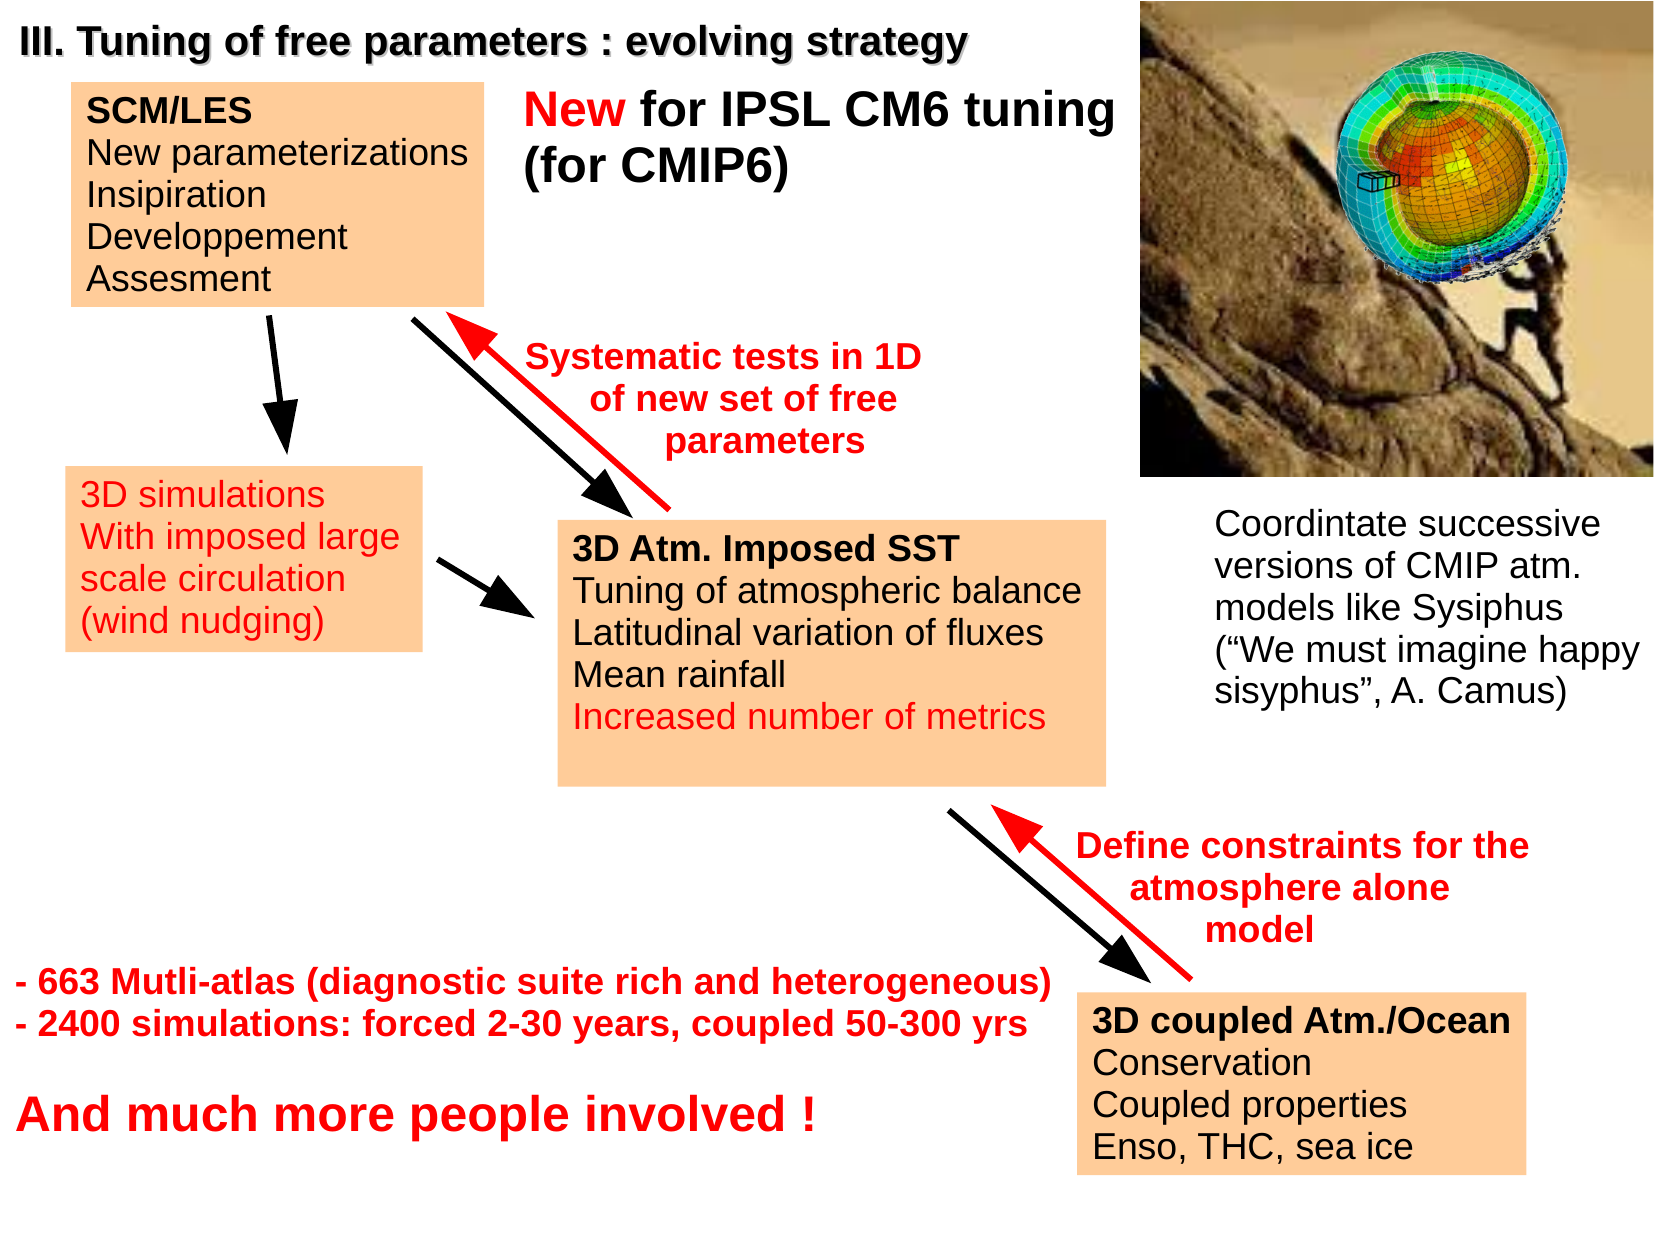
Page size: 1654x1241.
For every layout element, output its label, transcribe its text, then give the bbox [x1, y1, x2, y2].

text_box SCM/LES New parameterizations Insipiration Developpement Assesment [71, 82, 485, 307]
text_box 3D simulations With imposed large scale circulation (wind nudging) [65, 466, 423, 653]
text_box Define constraints for the atmosphere alone model [1039, 817, 1595, 978]
text_box New for IPSL CM6 tuning (for CMIP6) [508, 73, 1132, 202]
picture [1140, 1, 1654, 477]
text_box III. Tuning of free parameters : evolving strategy [4, 10, 1507, 72]
text_box - 663 Mutli-atlas (diagnostic suite rich and heterogeneous) - 2400 simulations: forced 2-30 years, coupled 50-300 yrs And much more people involved ! [0, 952, 1078, 1183]
text_box Systematic tests in 1D of new set of free parameters [499, 328, 965, 489]
text_box 3D Atm. Imposed SST Tuning of atmospheric balance Latitudinal variation of fluxes Mean rainfall Increased number of metrics [557, 519, 1107, 787]
text_box Coordintate successive versions of CMIP atm. models like Sysiphus (“We must imagine happy sisyphus”, A. Camus) [1199, 494, 1654, 721]
text_box 3D coupled Atm./Ocean Conservation Coupled properties Enso, THC, sea ice [1078, 992, 1527, 1176]
